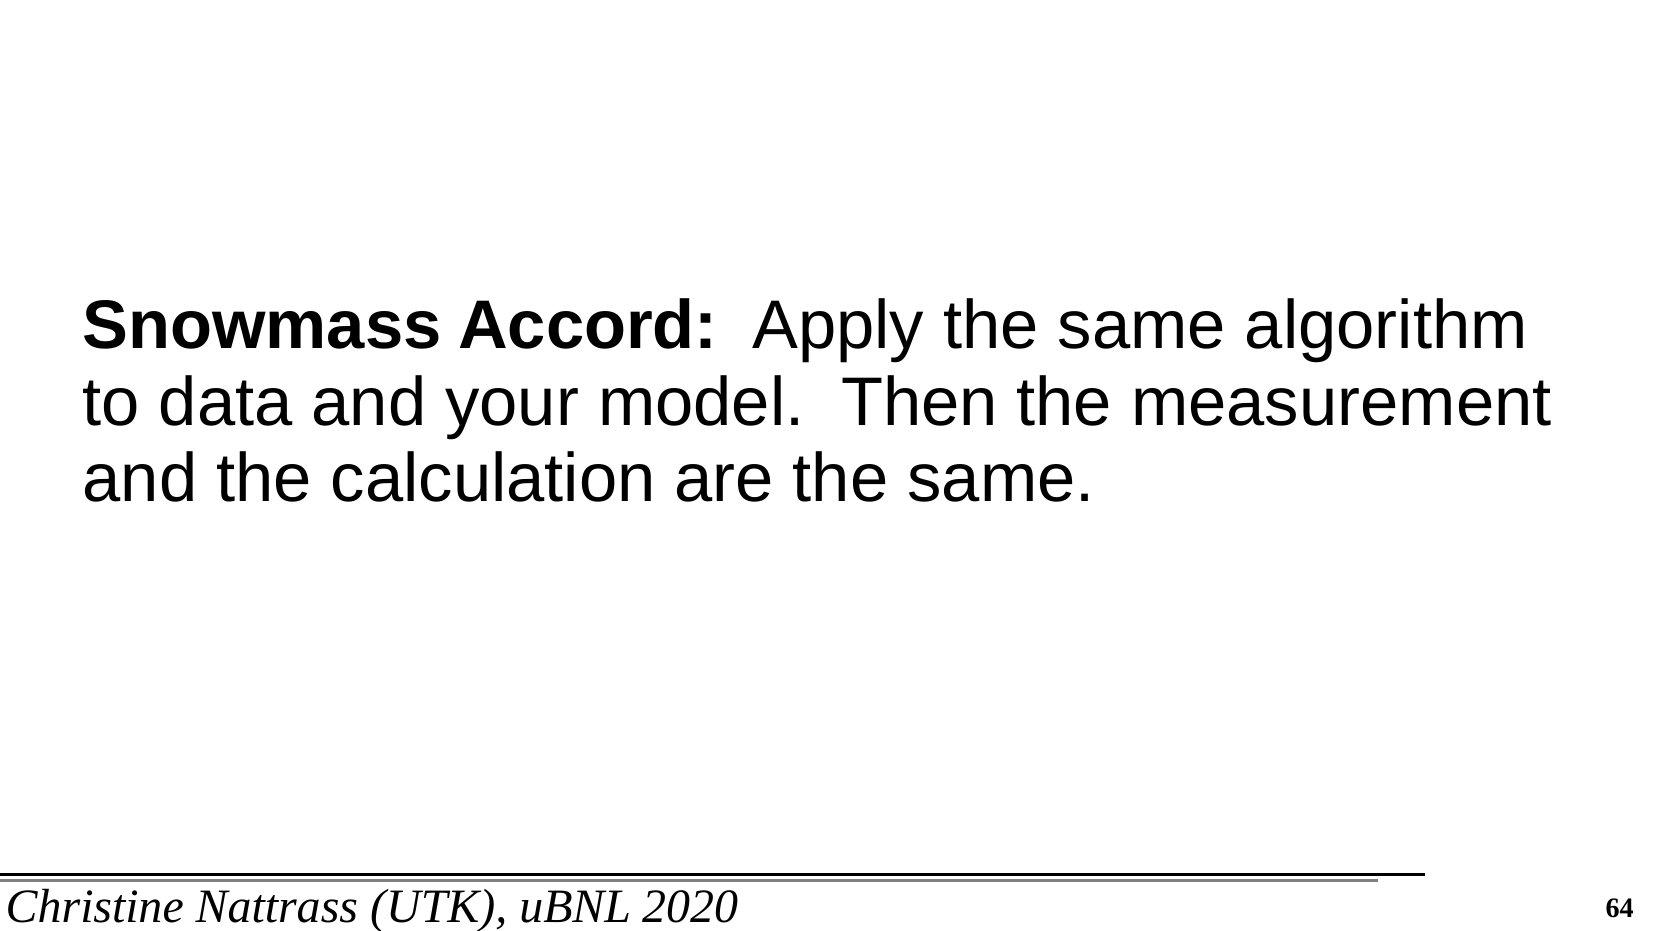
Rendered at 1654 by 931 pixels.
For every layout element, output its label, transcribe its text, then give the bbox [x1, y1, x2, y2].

title Snowmass Accord: Apply the same algorithm to data and your model. Then the measurement and the calculation are the same. [82, 247, 1571, 555]
